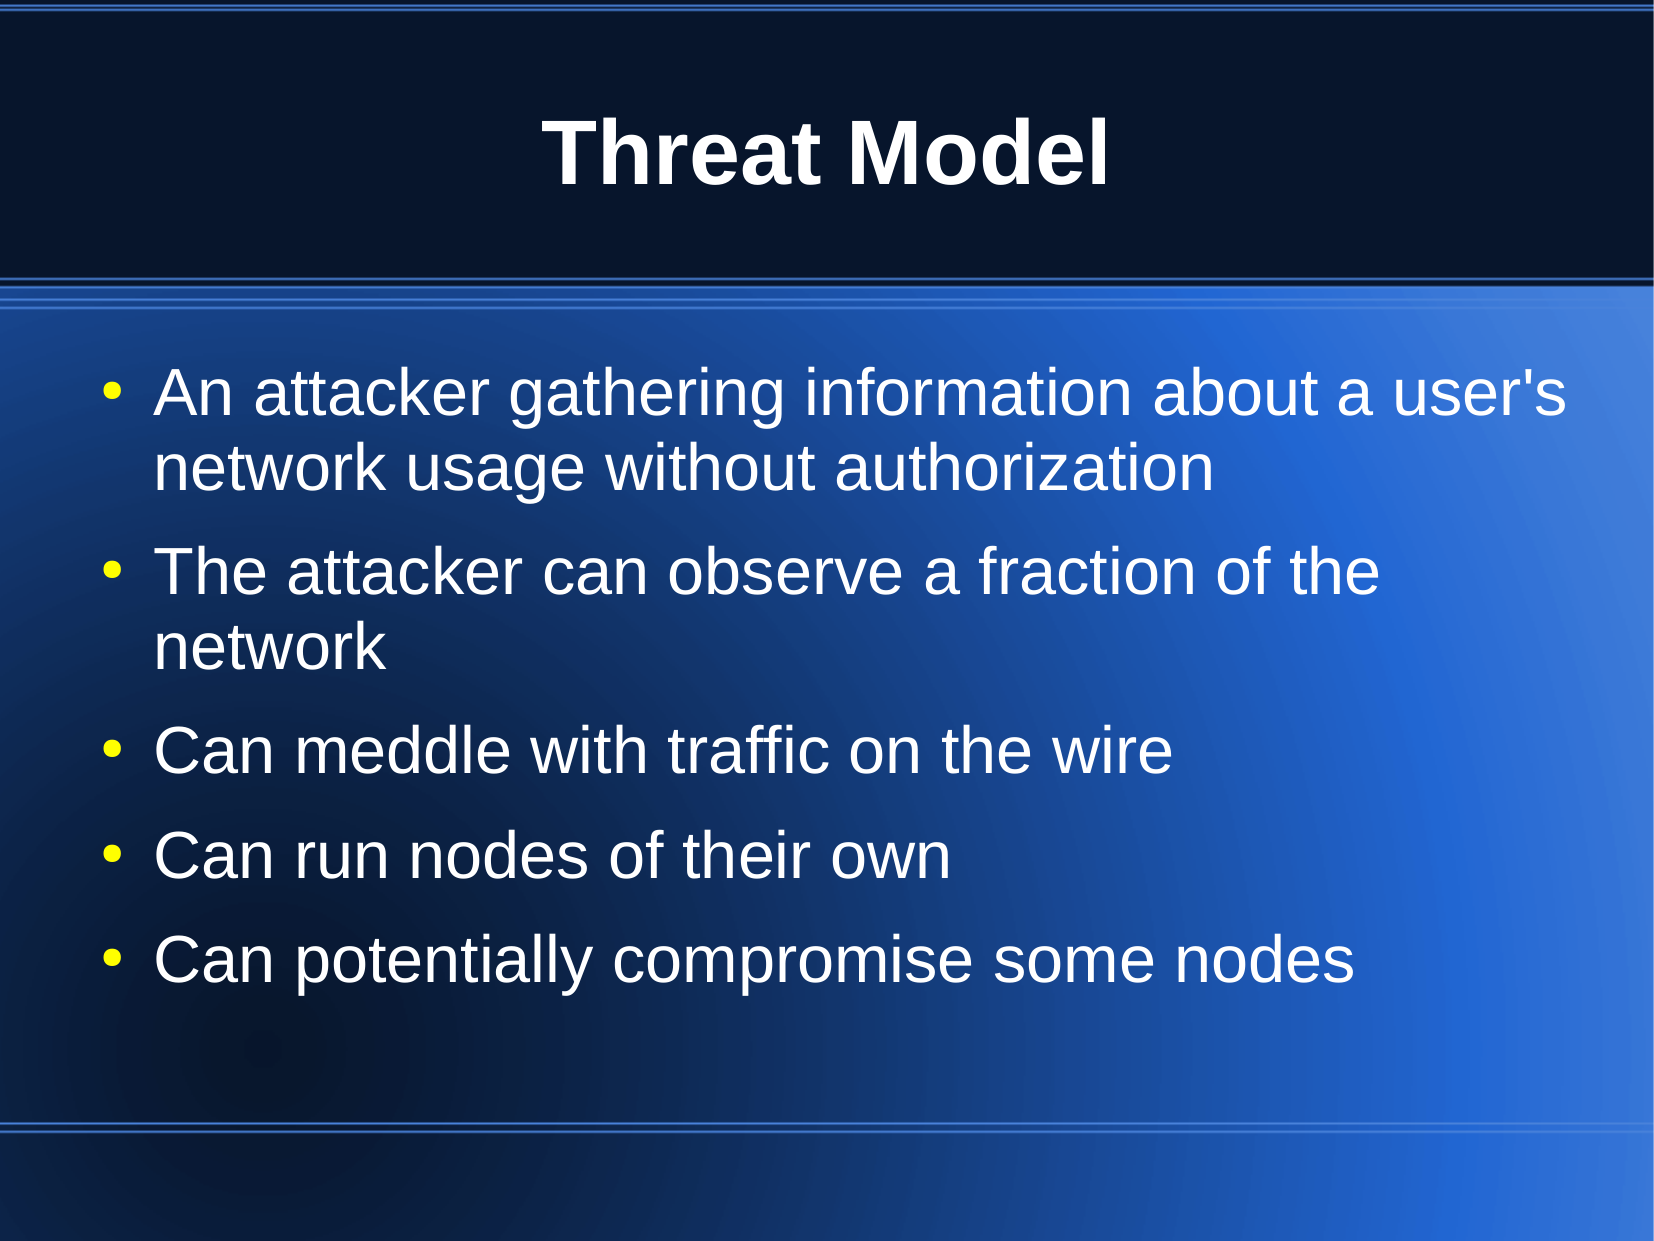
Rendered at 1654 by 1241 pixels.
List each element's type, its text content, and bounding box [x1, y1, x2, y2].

picture [0, 0, 1654, 1241]
title Threat Model [82, 56, 1571, 250]
list An attacker gathering information about a user's network usage without authorization The attacker can observe a fraction of the network Can meddle with traffic on the wire Can run nodes of their own Can potentially compromise some nodes [82, 355, 1571, 1043]
